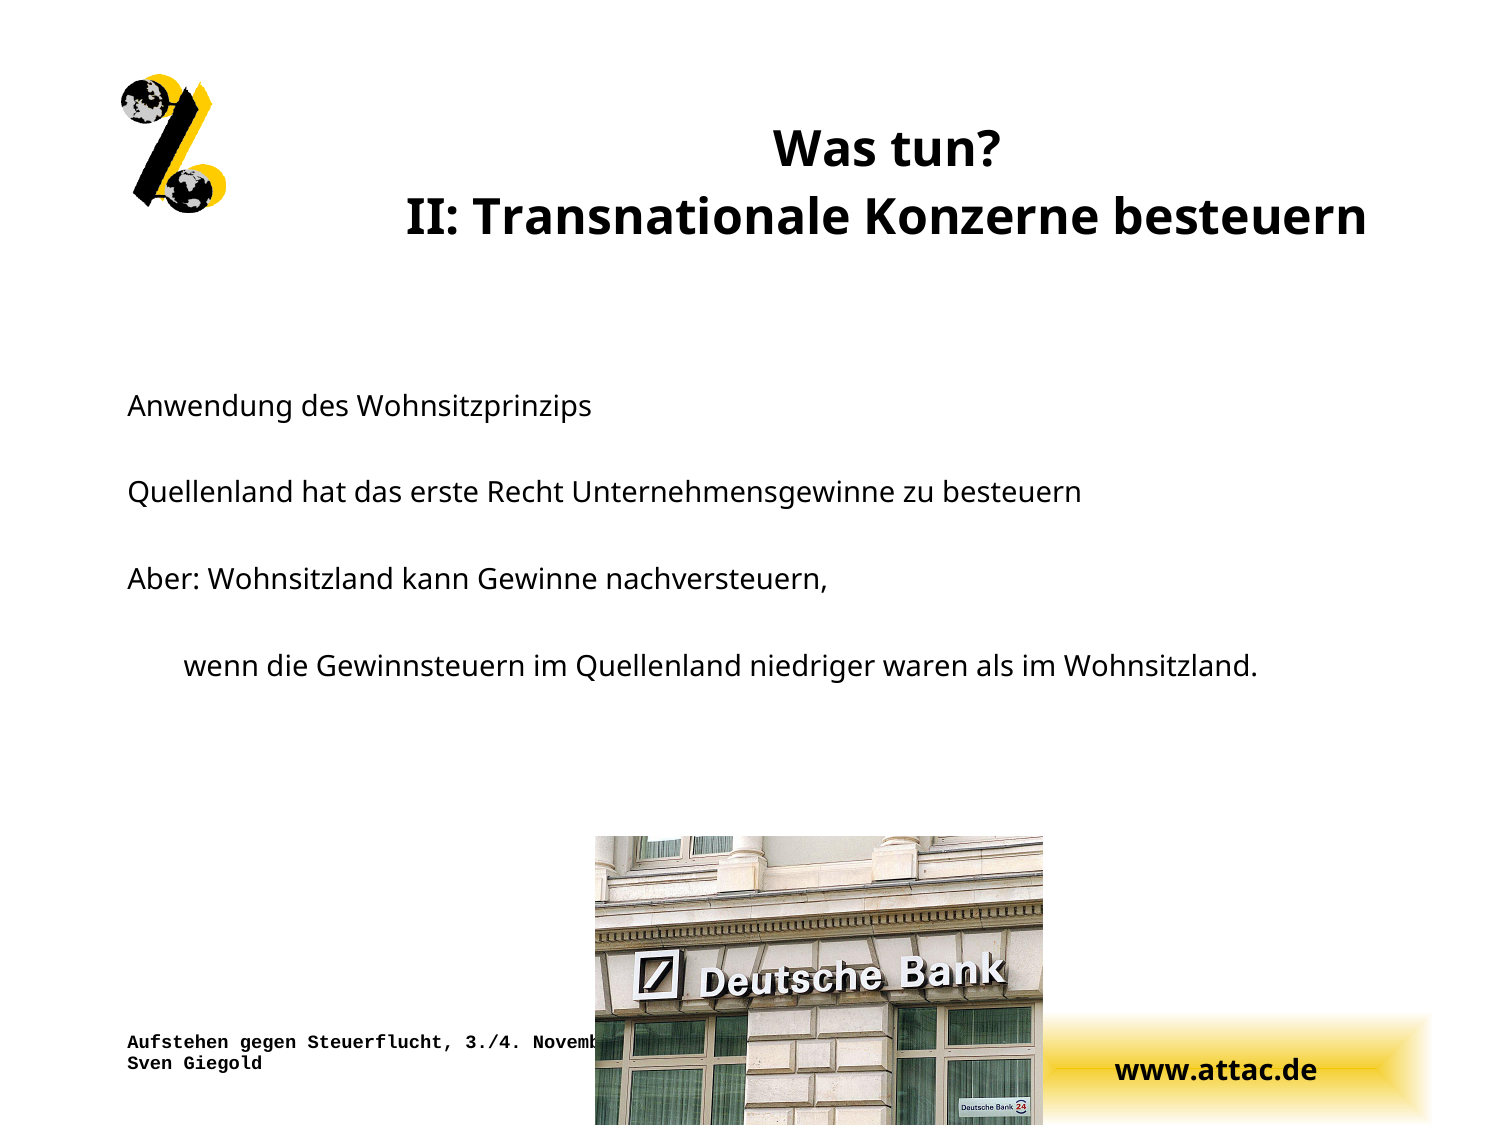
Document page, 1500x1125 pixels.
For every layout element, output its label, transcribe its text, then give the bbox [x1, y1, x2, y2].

picture [595, 836, 1043, 1125]
list Anwendung des Wohnsitzprinzips Quellenland hat das erste Recht Unternehmensgewinne zu besteuern Aber: Wohnsitzland kann Gewinne nachversteuern, wenn die Gewinnsteuern im Quellenland niedriger waren als im Wohnsitzland. [112, 337, 1388, 1013]
picture [121, 74, 226, 213]
title Was tun? II: Transnationale Konzerne besteuern [299, 87, 1475, 276]
